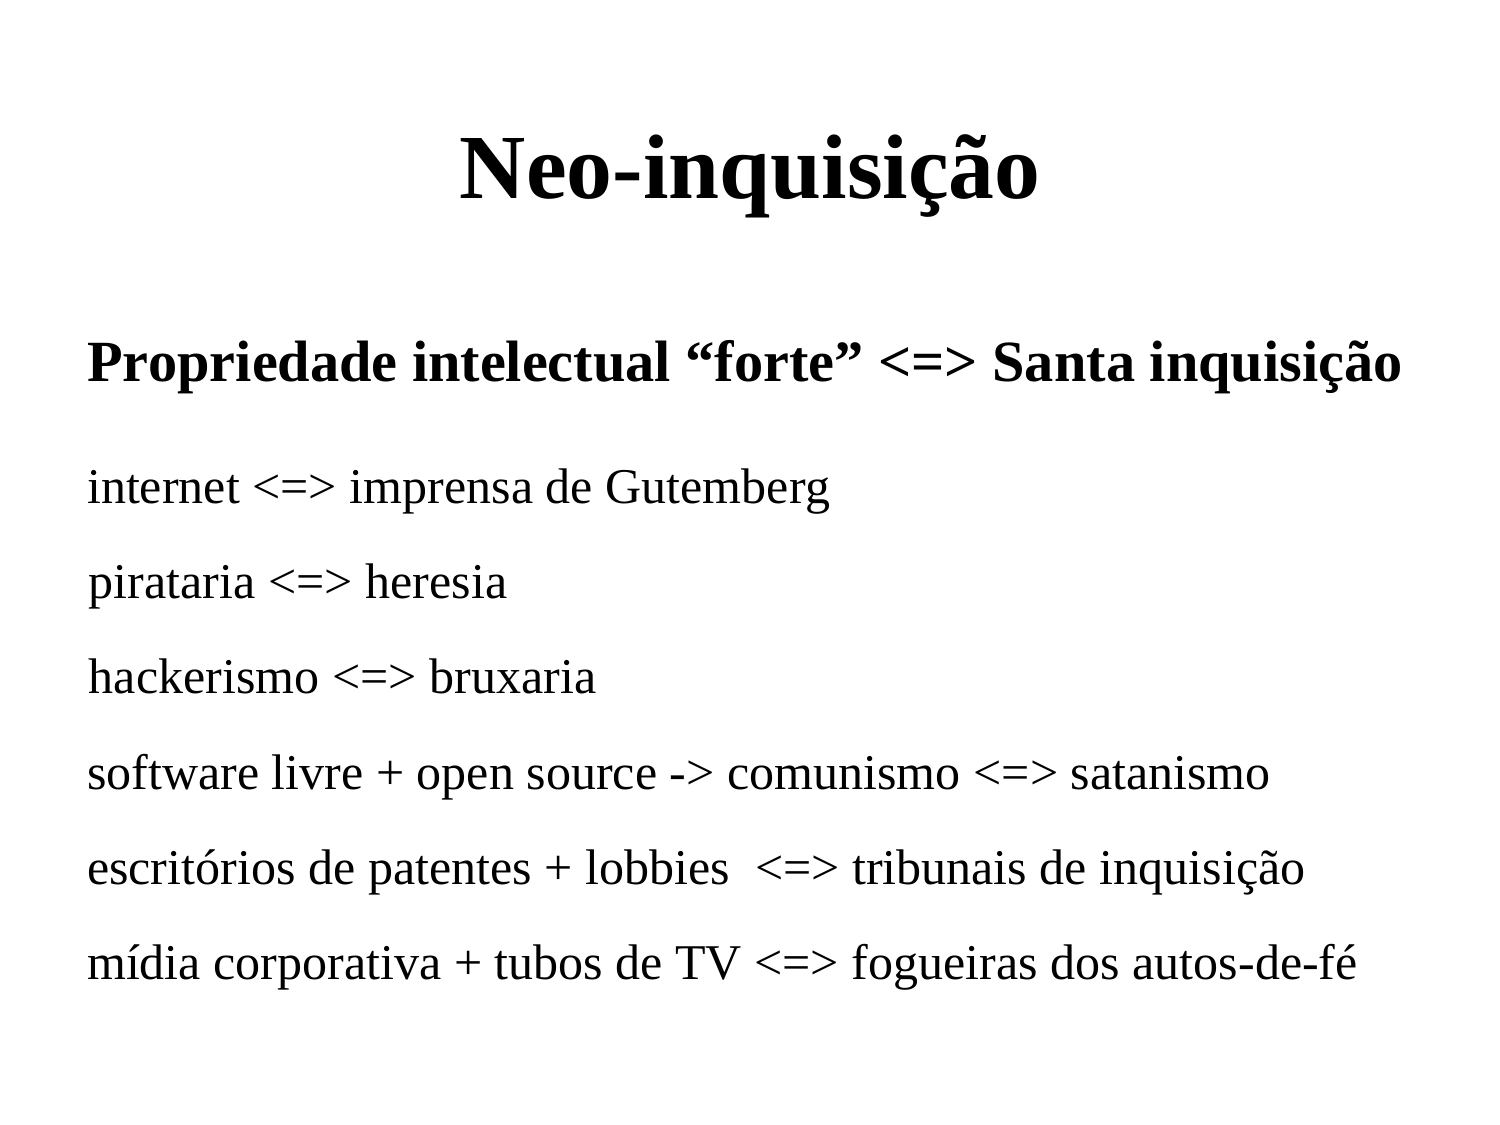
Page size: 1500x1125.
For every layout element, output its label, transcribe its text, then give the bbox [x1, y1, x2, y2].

title Neo-inquisição [100, 70, 1401, 259]
text_box Propriedade intelectual “forte” <=> Santa inquisição internet <=> imprensa de Gutemberg pirataria <=> heresia hackerismo <=> bruxaria software livre + open source -> comunismo <=> satanismo escritórios de patentes + lobbies <=> tribunais de inquisição mídia corporativa + tubos de TV <=> fogueiras dos autos-de-fé [85, 324, 1500, 977]
